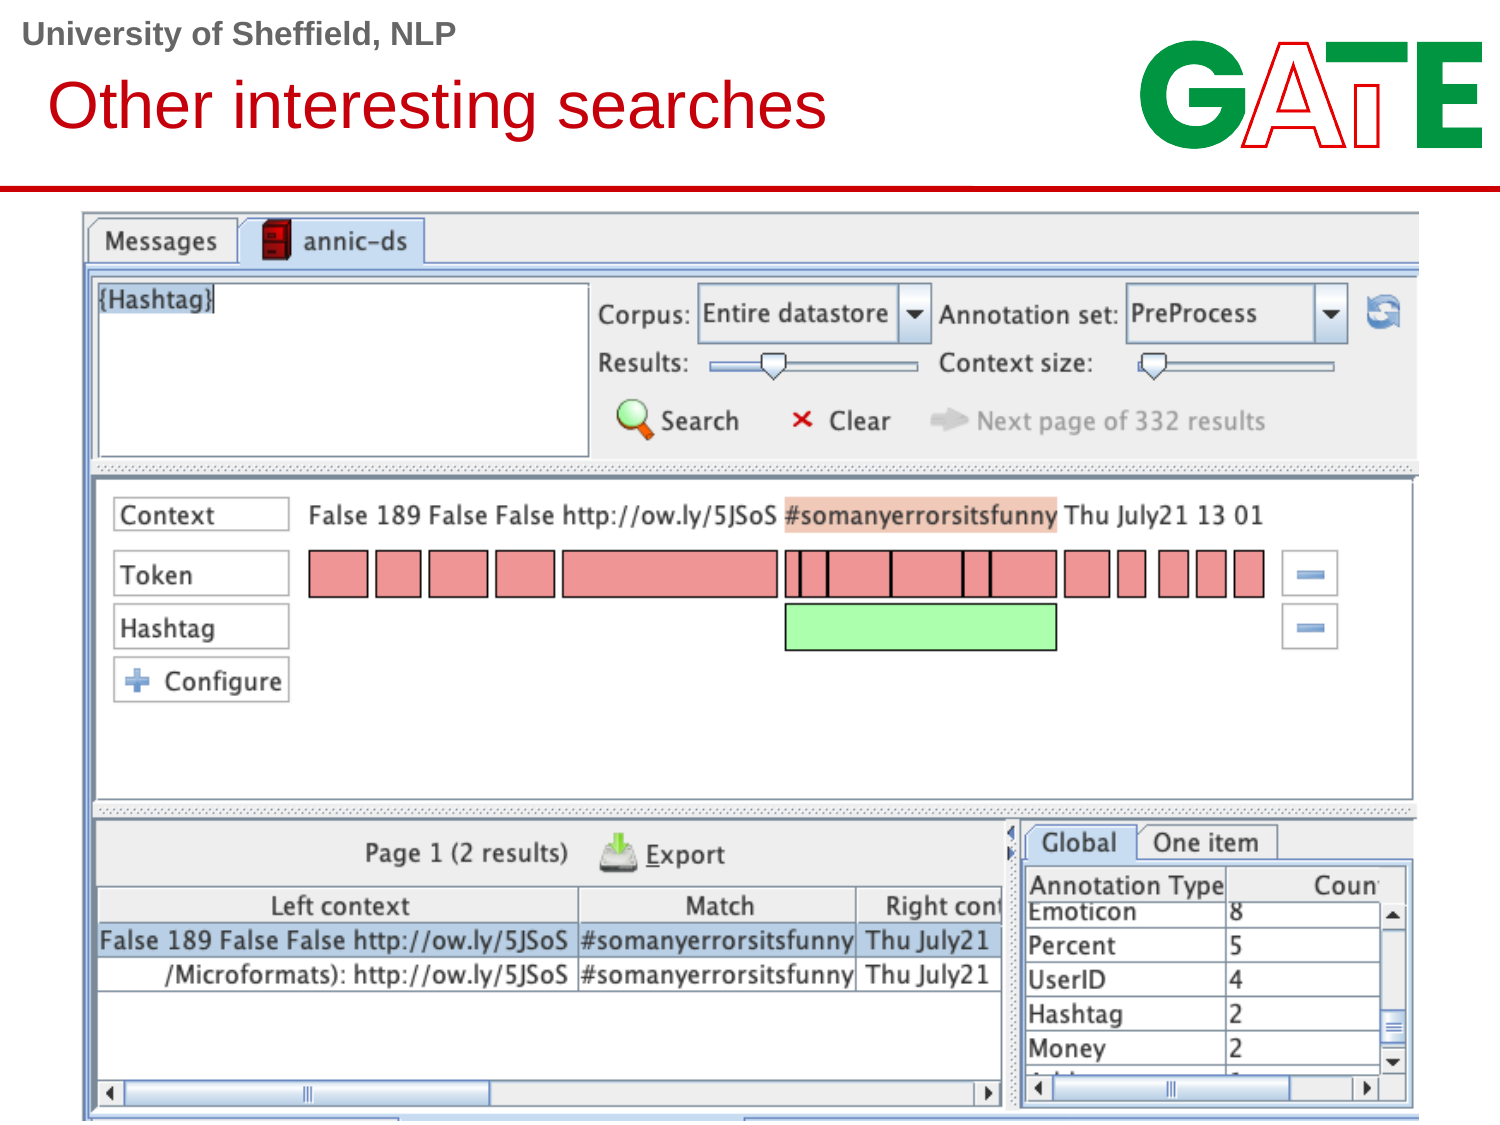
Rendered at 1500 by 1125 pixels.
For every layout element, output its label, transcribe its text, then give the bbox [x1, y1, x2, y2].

picture [81, 211, 1419, 1121]
picture [1133, 23, 1489, 166]
title Other interesting searches [47, 47, 1265, 166]
